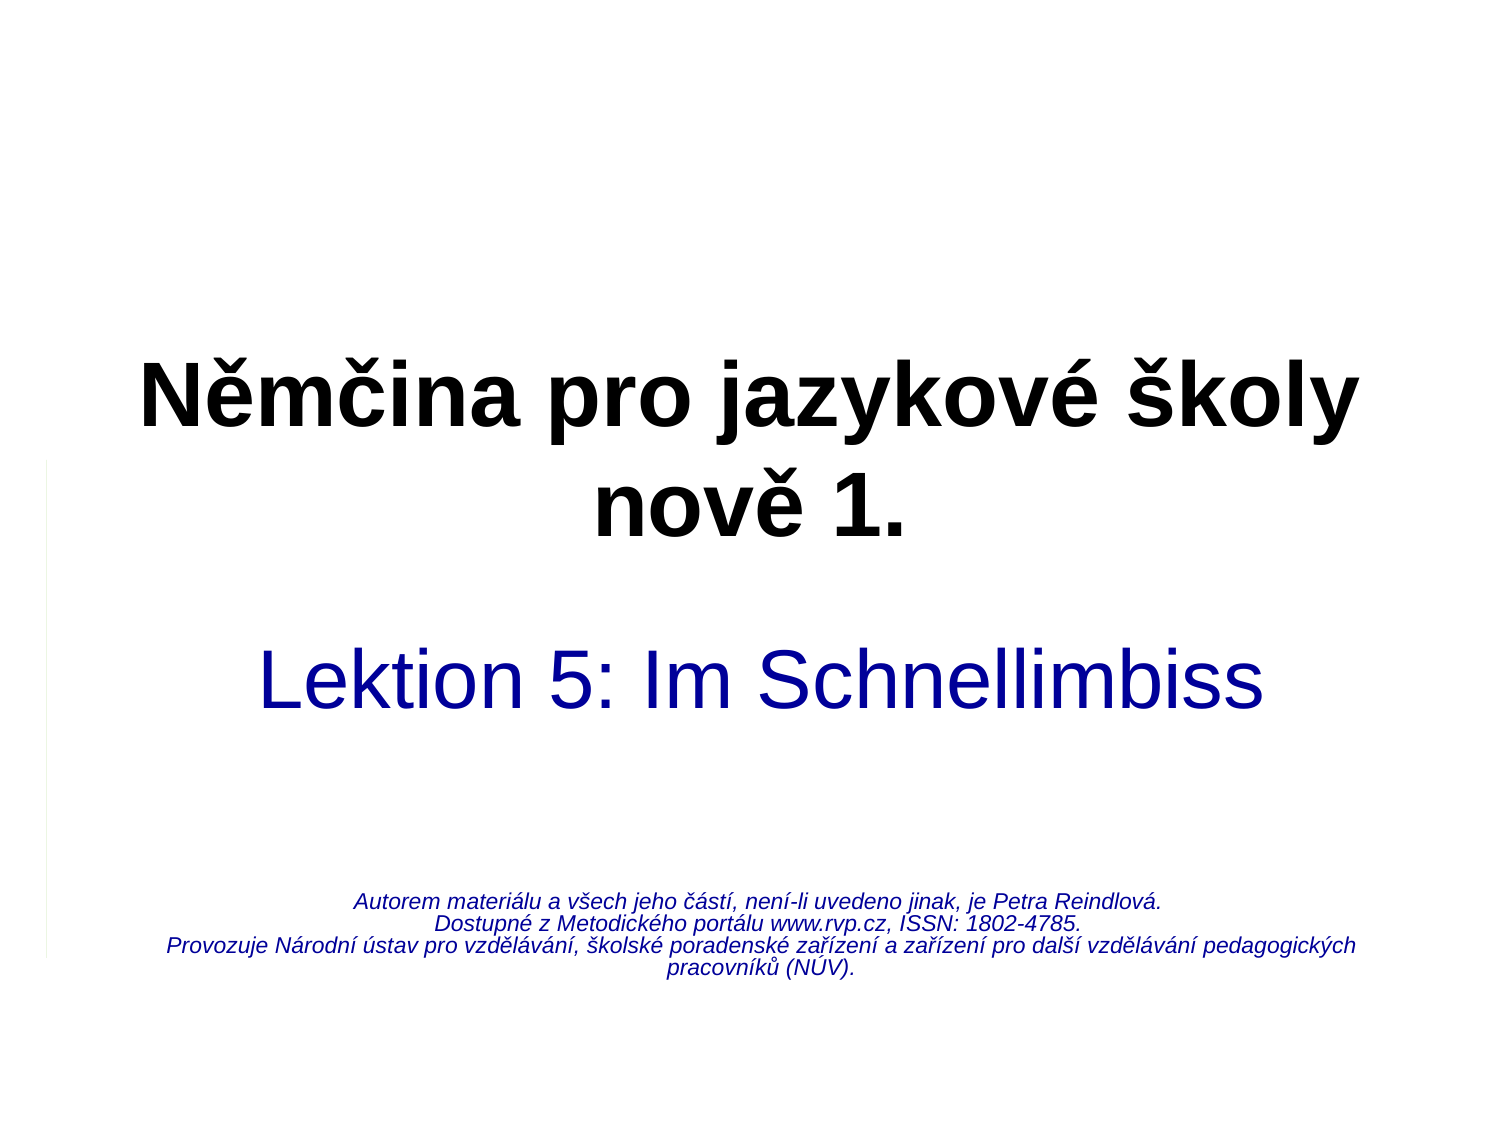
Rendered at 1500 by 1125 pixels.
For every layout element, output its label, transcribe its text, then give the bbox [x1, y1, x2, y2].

title Němčina pro jazykové školy nově 1. [112, 327, 1388, 563]
text_box Lektion 5: Im Schnellimbiss Autorem materiálu a všech jeho částí, není-li uvedeno jinak, je Petra Reindlová. Dostupné z Metodického portálu www.rvp.cz, ISSN: 1802-4785. Provozuje Národní ústav pro vzdělávání, školské poradenské zařízení a zařízení pro další vzdělávání pedagogických pracovníků (NÚV). [123, 637, 1400, 1015]
